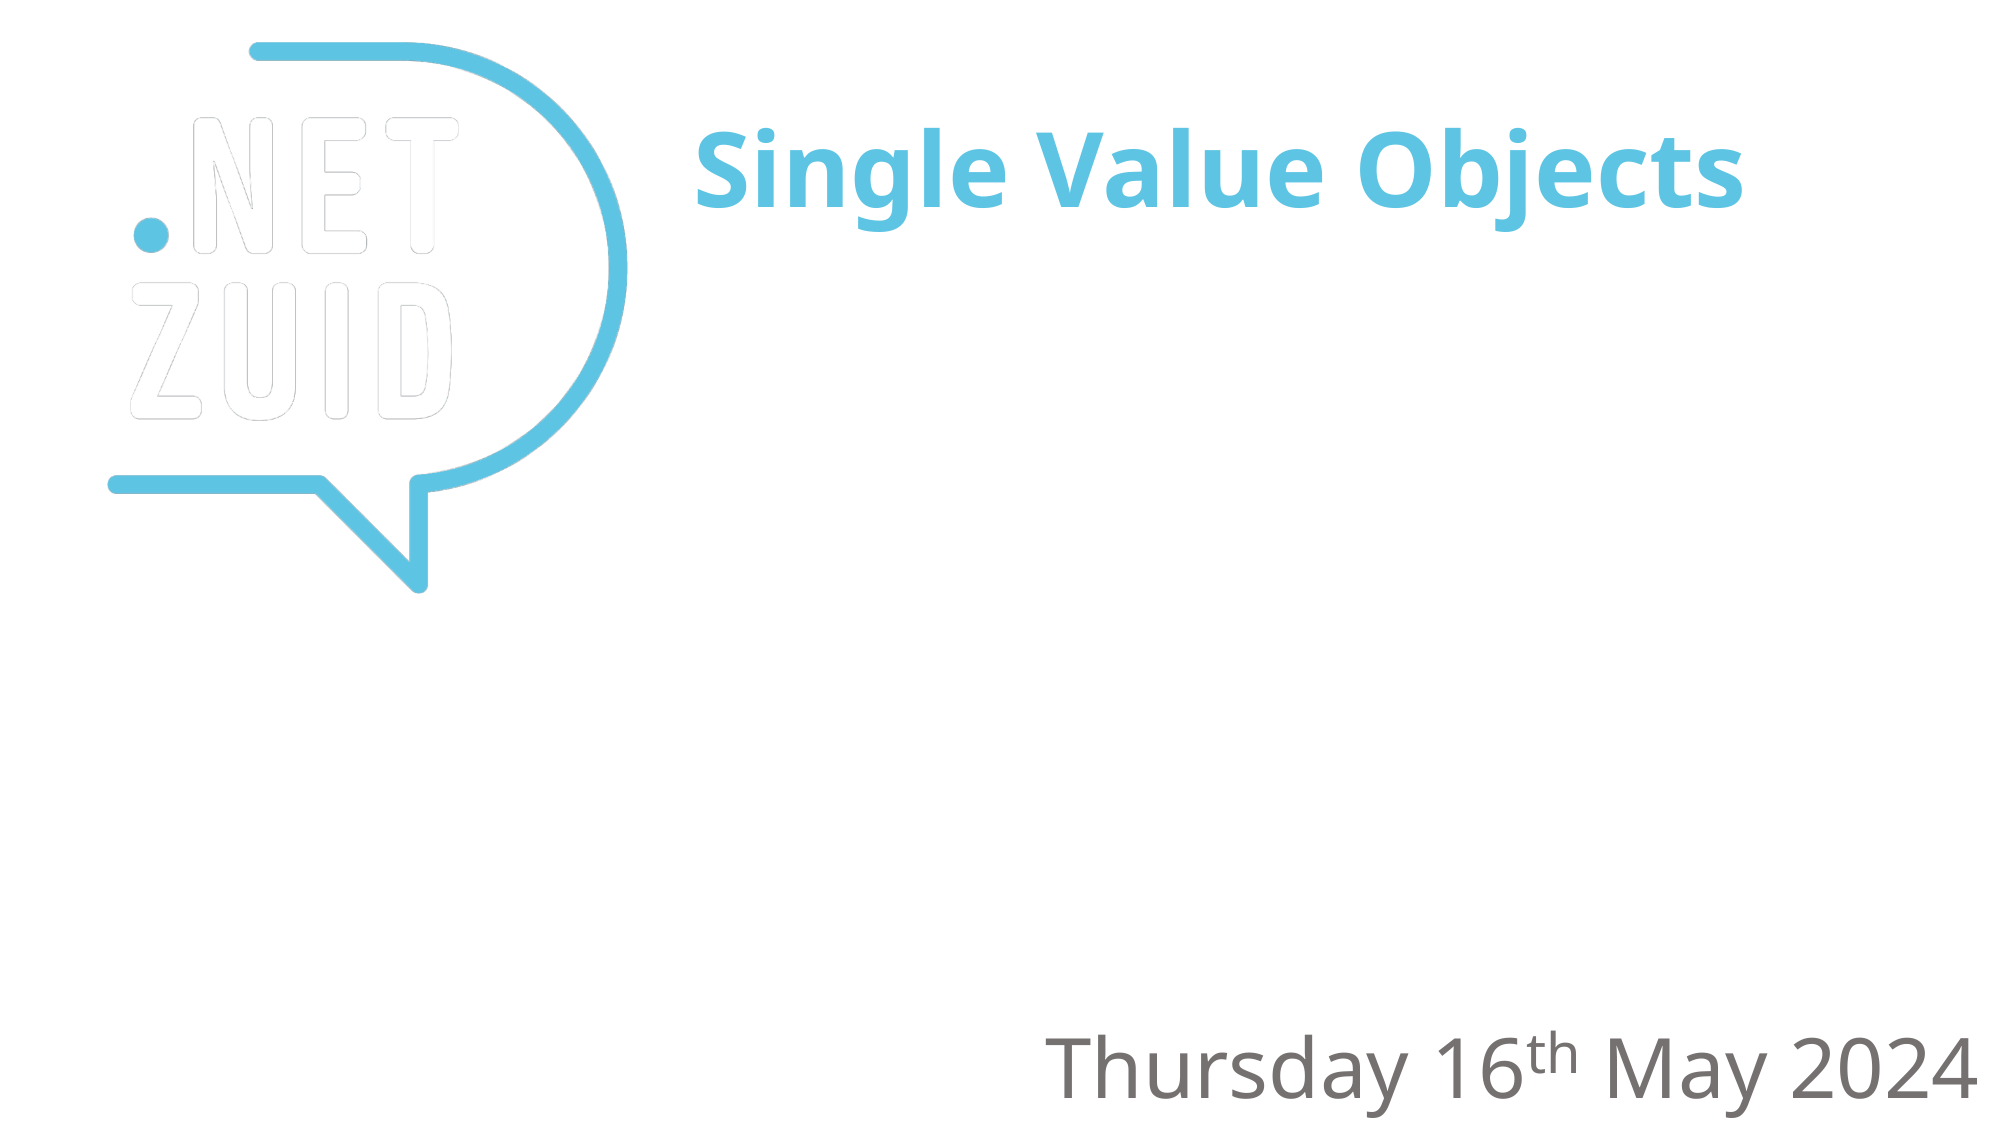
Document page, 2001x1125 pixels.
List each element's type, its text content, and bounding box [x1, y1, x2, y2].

picture [107, 43, 628, 594]
text_box Single Value Objects where DDD and Functional Programming share forces [678, 96, 2000, 440]
text_box Thursday 16th May 2024 [1030, 1007, 2000, 1124]
